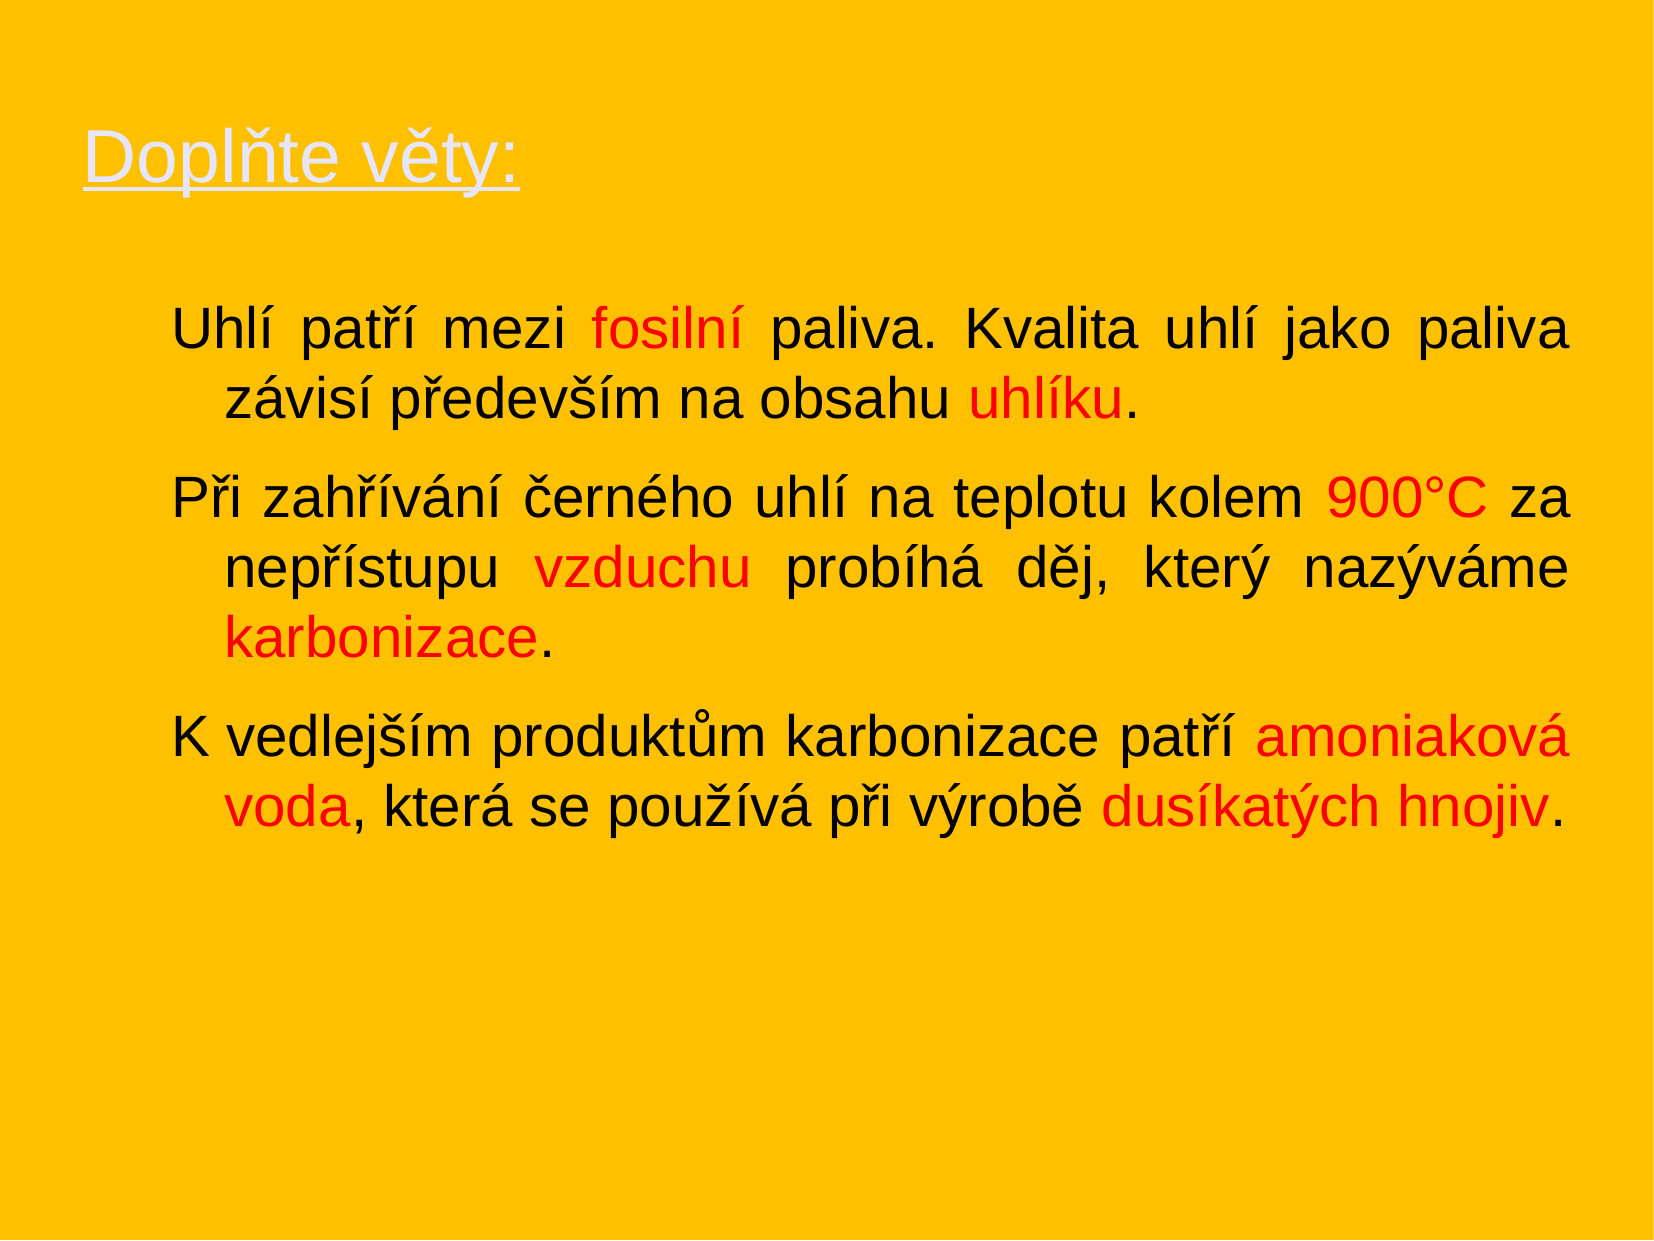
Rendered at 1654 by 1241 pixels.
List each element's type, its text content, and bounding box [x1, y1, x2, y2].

list Uhlí patří mezi fosilní paliva. Kvalita uhlí jako paliva závisí především na obsahu uhlíku. Při zahřívání černého uhlí na teplotu kolem 900°C za nepřístupu vzduchu probíhá děj, který nazýváme karbonizace. K vedlejším produktům karbonizace patří amoniaková voda, která se používá při výrobě dusíkatých hnojiv. [82, 290, 1571, 1109]
title Doplňte věty: [82, 49, 1571, 257]
